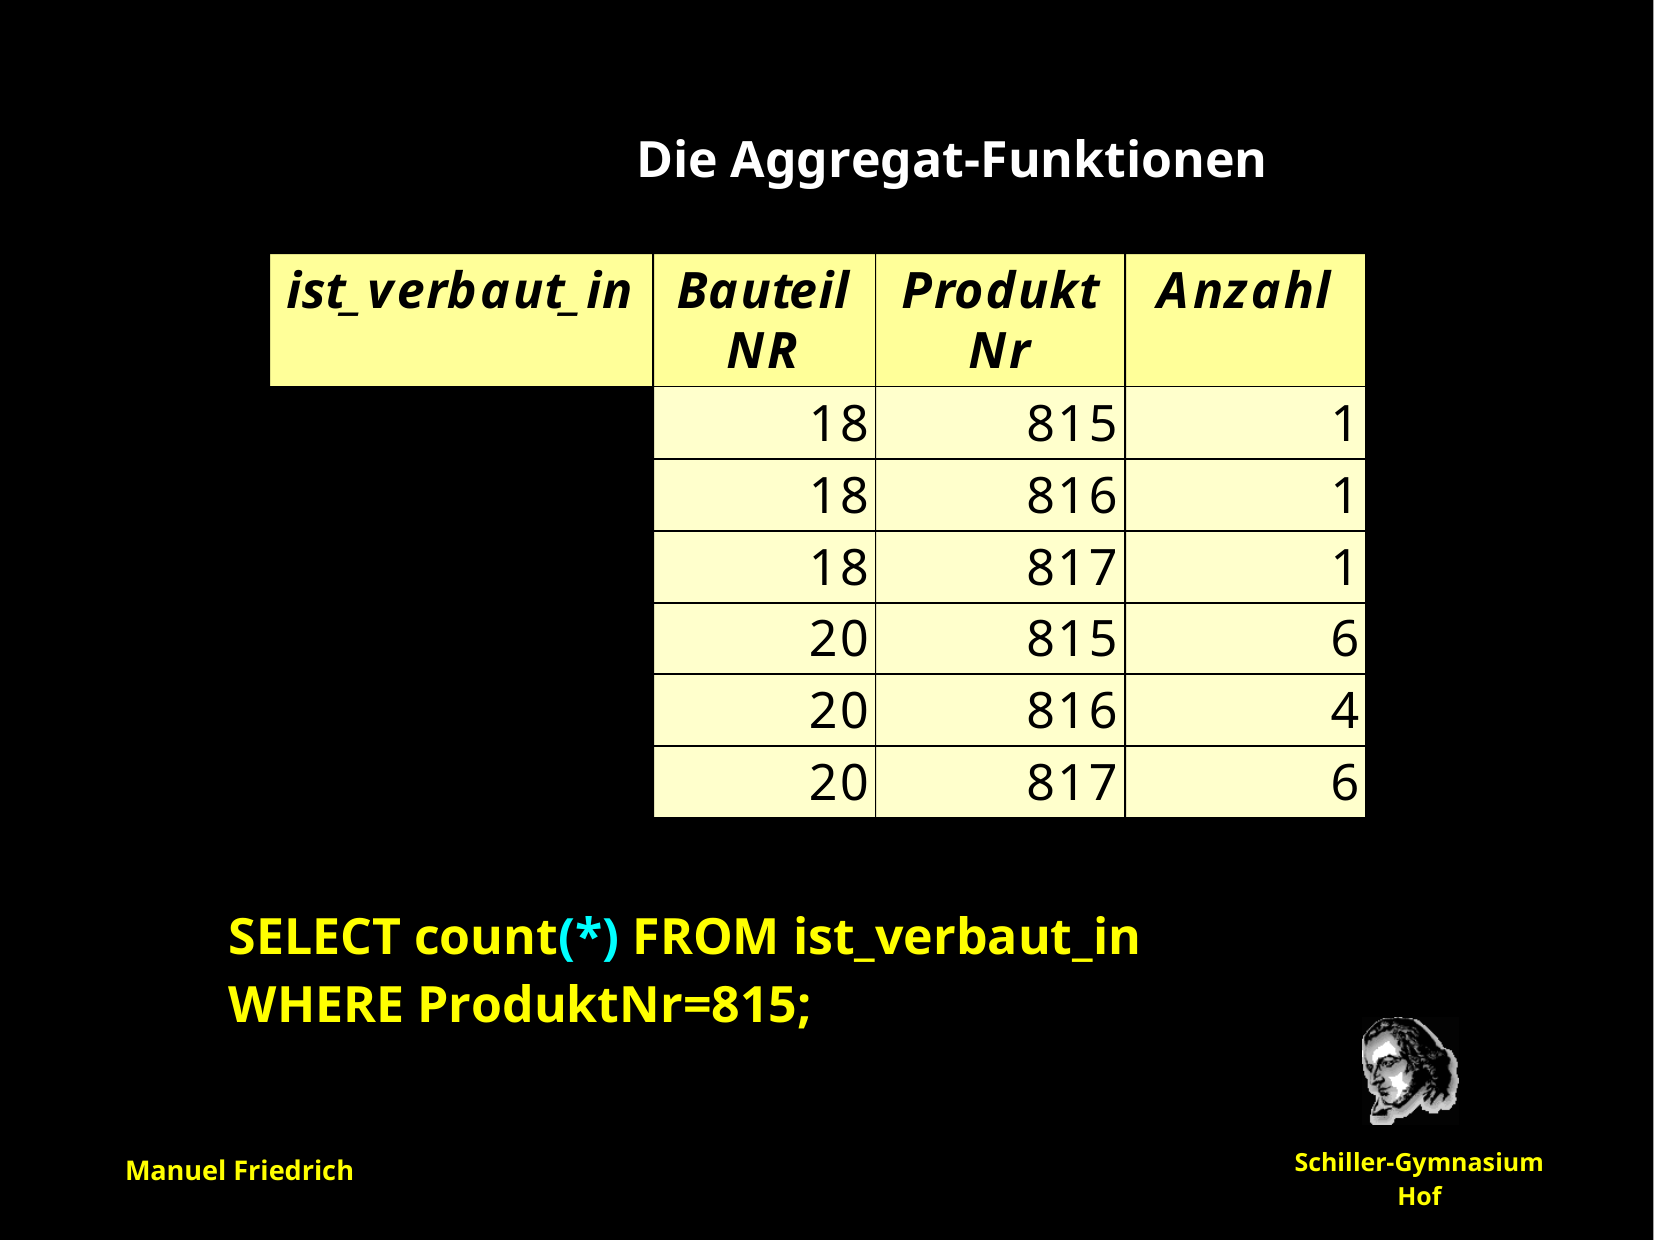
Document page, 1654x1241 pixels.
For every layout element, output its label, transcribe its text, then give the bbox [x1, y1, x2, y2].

chart [269, 253, 1463, 935]
picture [1362, 1017, 1459, 1125]
text_box Schiller-Gymnasium Hof [1294, 1145, 1549, 1206]
text_box SELECT count(*) FROM ist_verbaut_in WHERE ProduktNr=815; [229, 901, 1269, 1024]
text_box Manuel Friedrich [124, 1151, 357, 1185]
text_box Die Aggregat-Funktionen [636, 124, 1282, 253]
